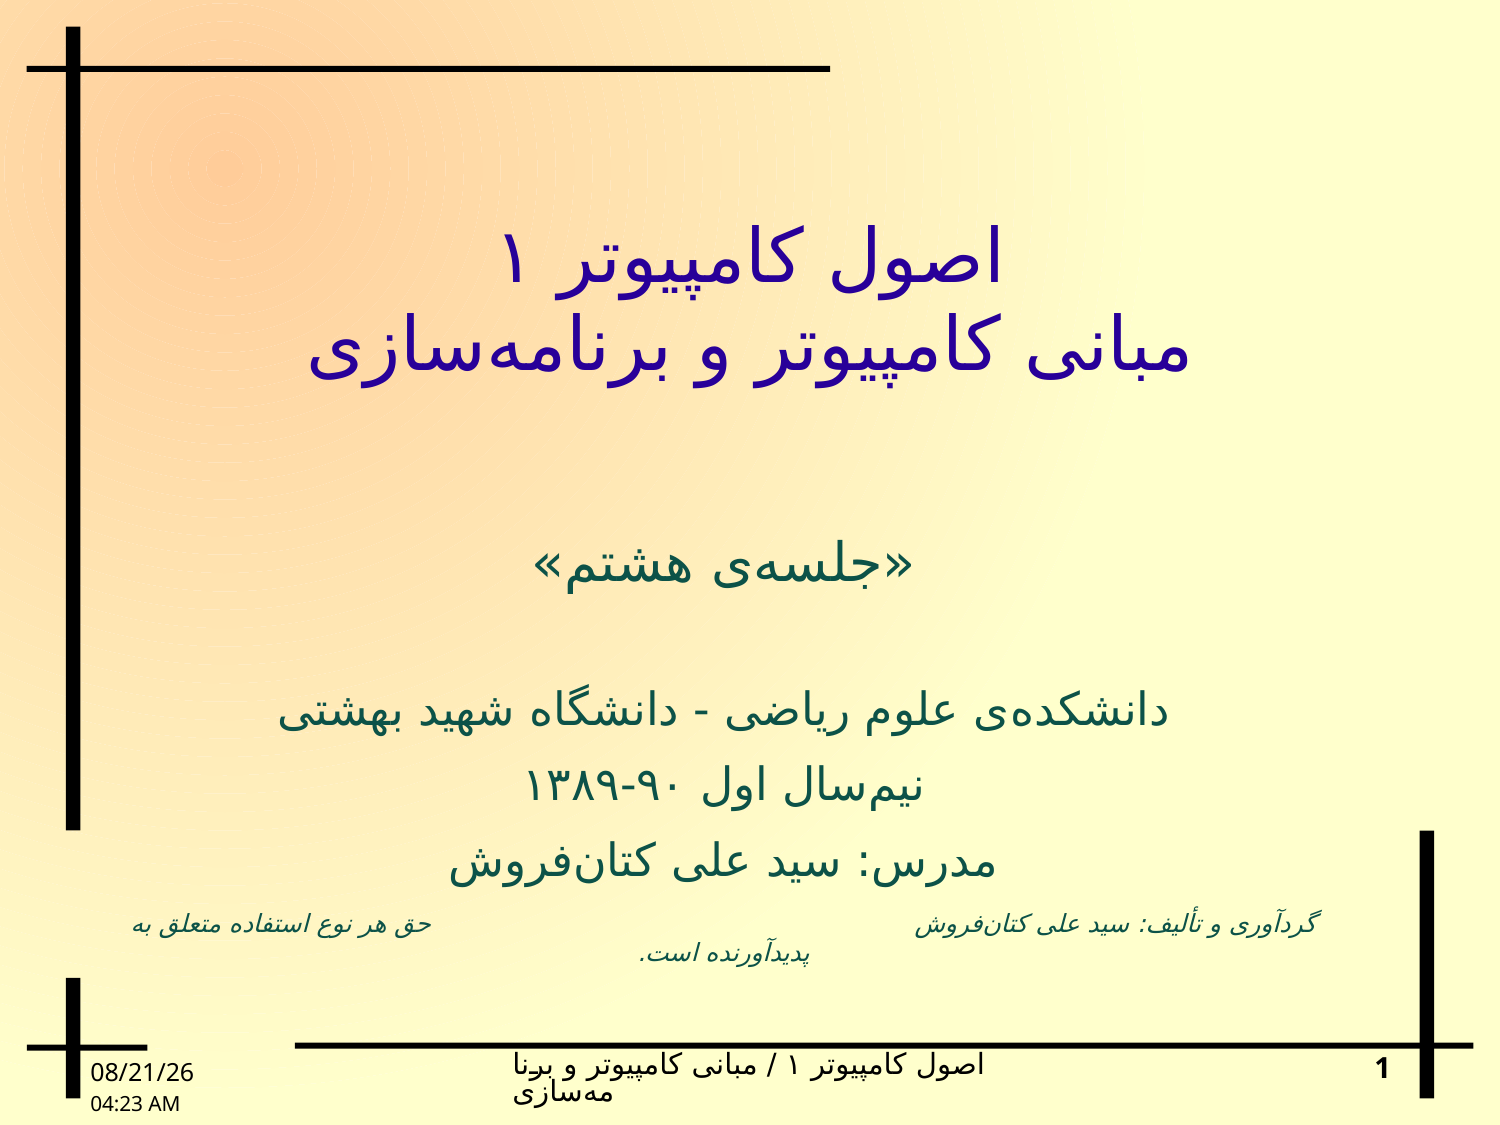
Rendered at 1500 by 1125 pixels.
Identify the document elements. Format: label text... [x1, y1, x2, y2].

title اصول کامپیوتر ۱ مبانی کامپیوتر و برنامه‌سازی [109, 177, 1391, 424]
list «جلسه‌ی هشتم» دانشکده‌ی علوم ریاضی - دانشگاه شهید بهشتی نیم‌سال اول ۹۰-۱۳۸۹ مدرس: سید علی کتان‌فروش گردآوری و تألیف: سید علی کتان‌فروش حق هر نوع استفاده متعلق به پدیدآورنده است. [89, 530, 1411, 1041]
